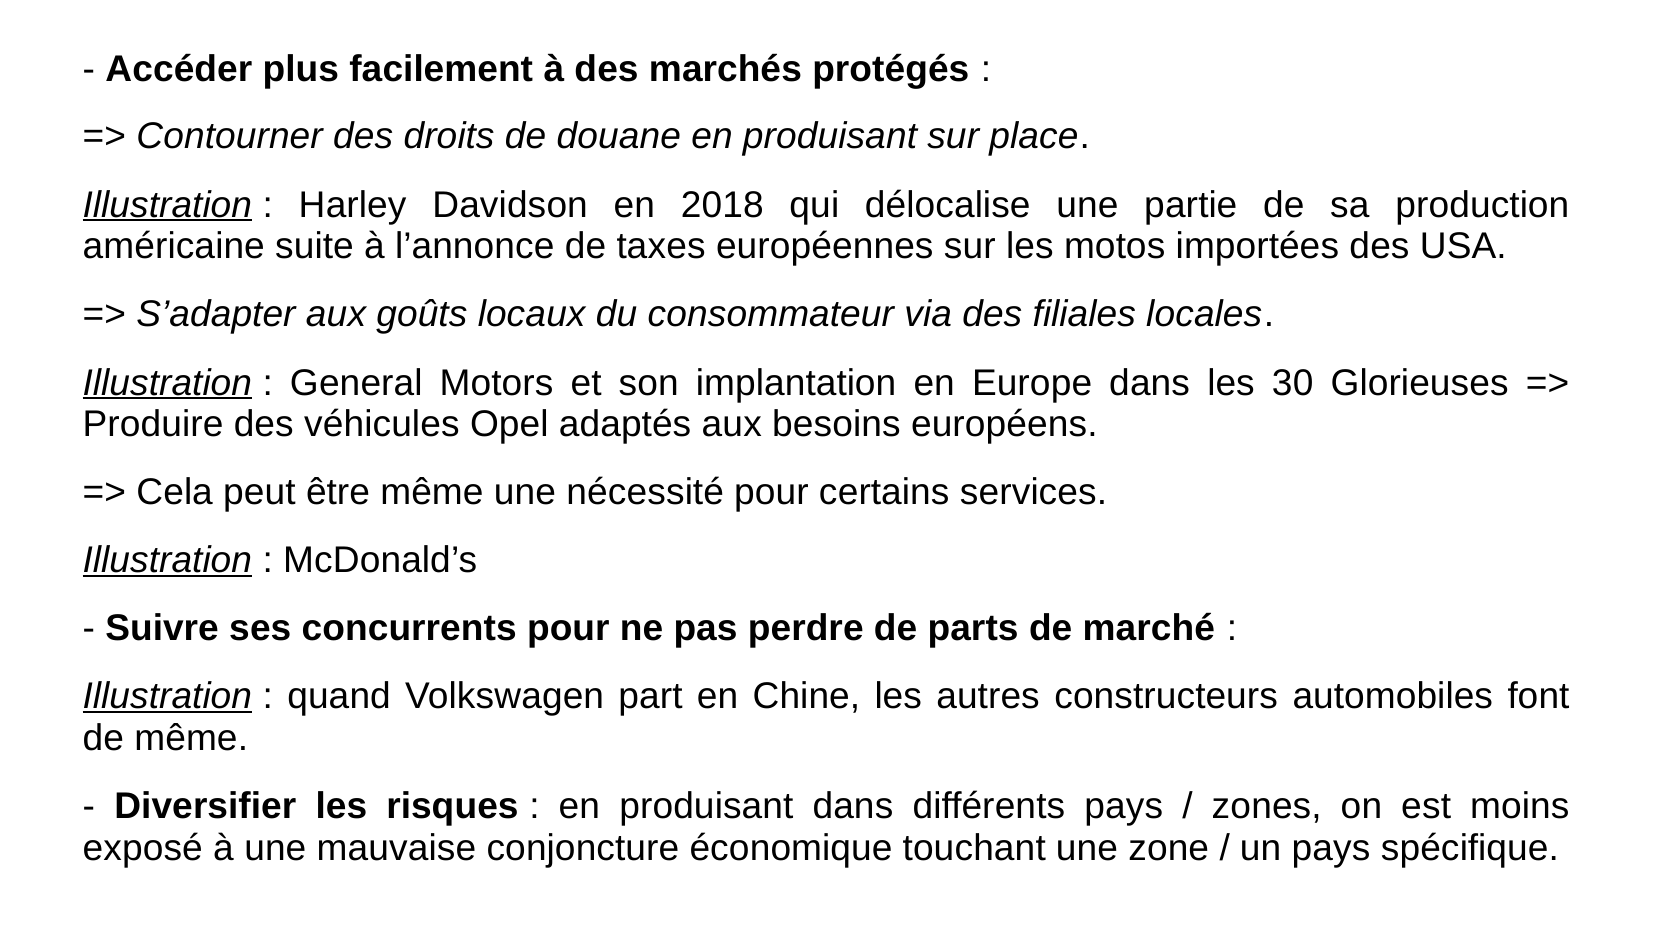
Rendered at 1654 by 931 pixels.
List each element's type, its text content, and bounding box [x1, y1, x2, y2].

list - Accéder plus facilement à des marchés protégés : => Contourner des droits de douane en produisant sur place. Illustration : Harley Davidson en 2018 qui délocalise une partie de sa production américaine suite à l’annonce de taxes européennes sur les motos importées des USA. => S’adapter aux goûts locaux du consommateur via des filiales locales. Illustration : General Motors et son implantation en Europe dans les 30 Glorieuses => Produire des véhicules Opel adaptés aux besoins européens. => Cela peut être même une nécessité pour certains services. Illustration : McDonald’s - Suivre ses concurrents pour ne pas perdre de parts de marché : Illustration : quand Volkswagen part en Chine, les autres constructeurs automobiles font de même. - Diversifier les risques : en produisant dans différents pays / zones, on est moins exposé à une mauvaise conjoncture économique touchant une zone / un pays spécifique. [82, 47, 1571, 875]
